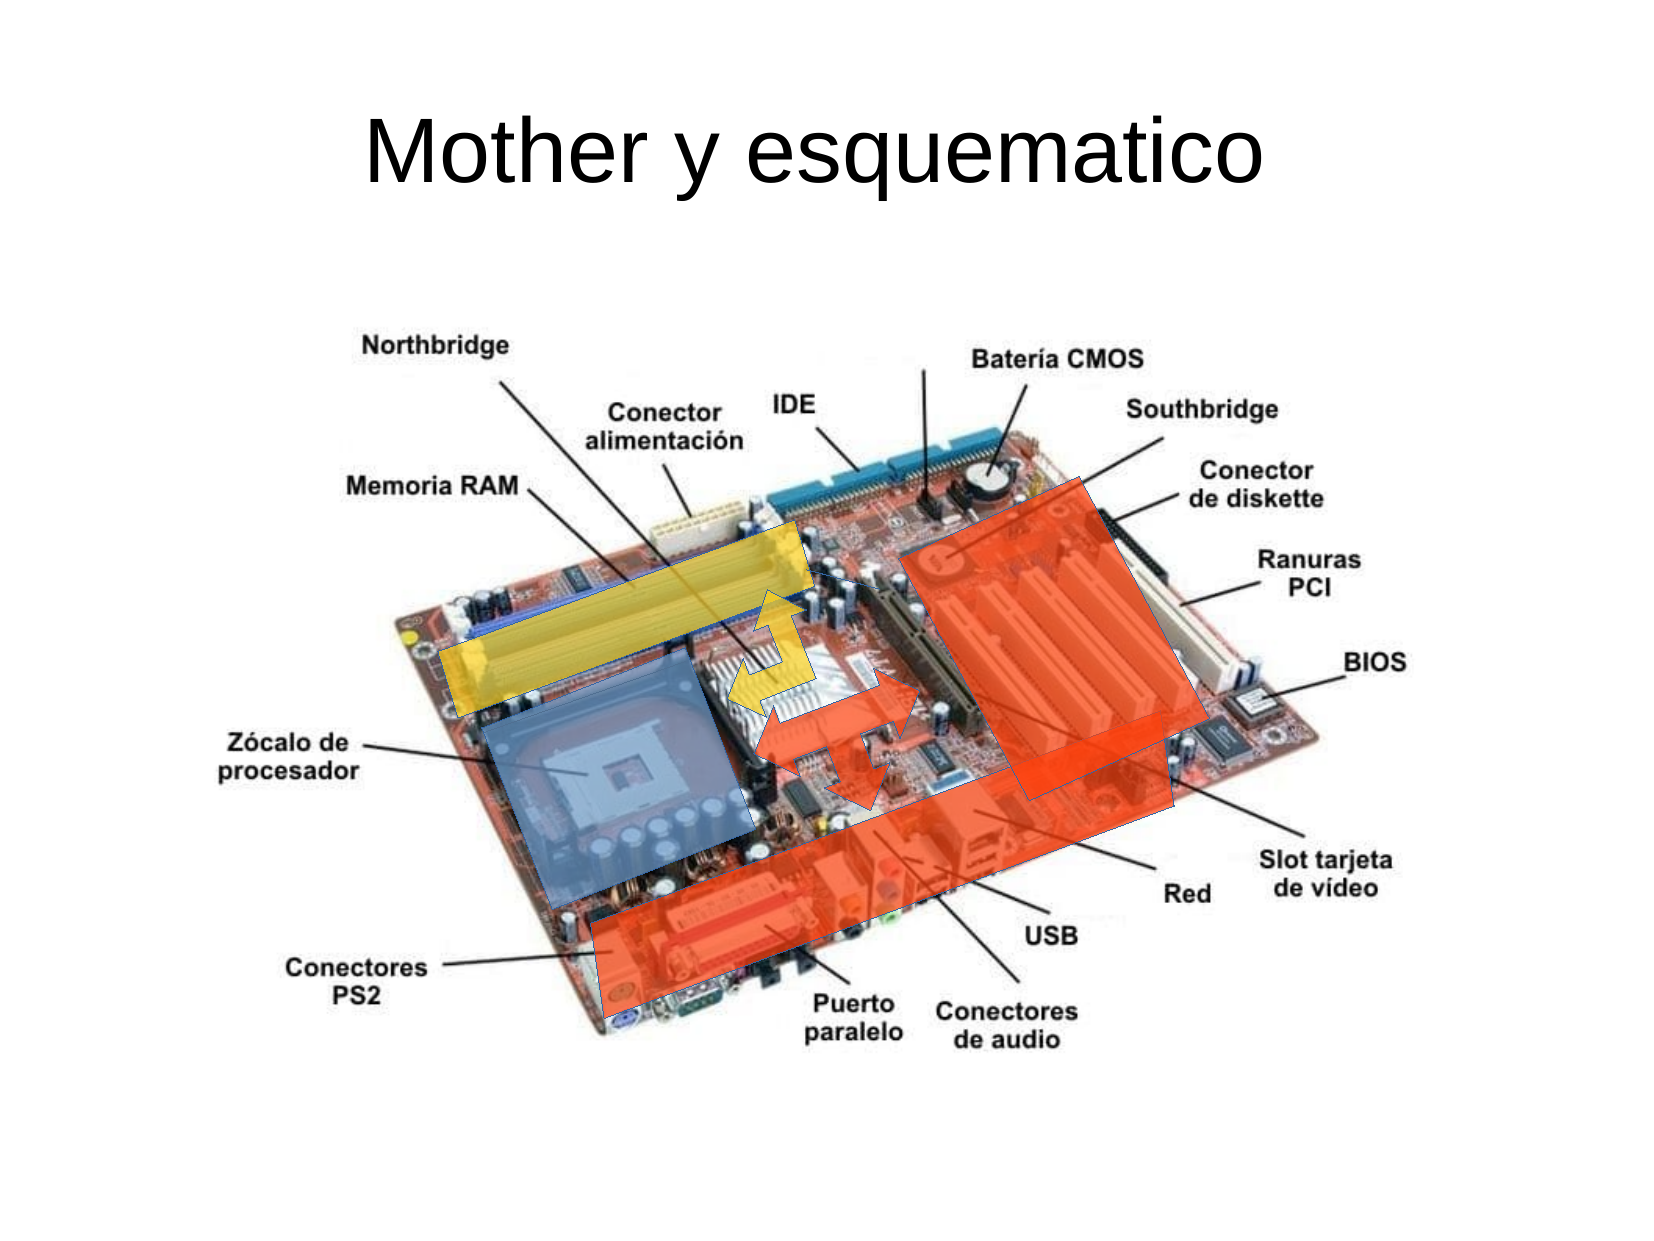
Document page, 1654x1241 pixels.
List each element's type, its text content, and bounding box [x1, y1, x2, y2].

title Mother y esquematico [70, 47, 1560, 255]
text_box [437, 519, 880, 718]
picture [202, 290, 1453, 1125]
text_box [753, 668, 920, 811]
text_box [590, 476, 1210, 1019]
text_box [481, 647, 756, 910]
